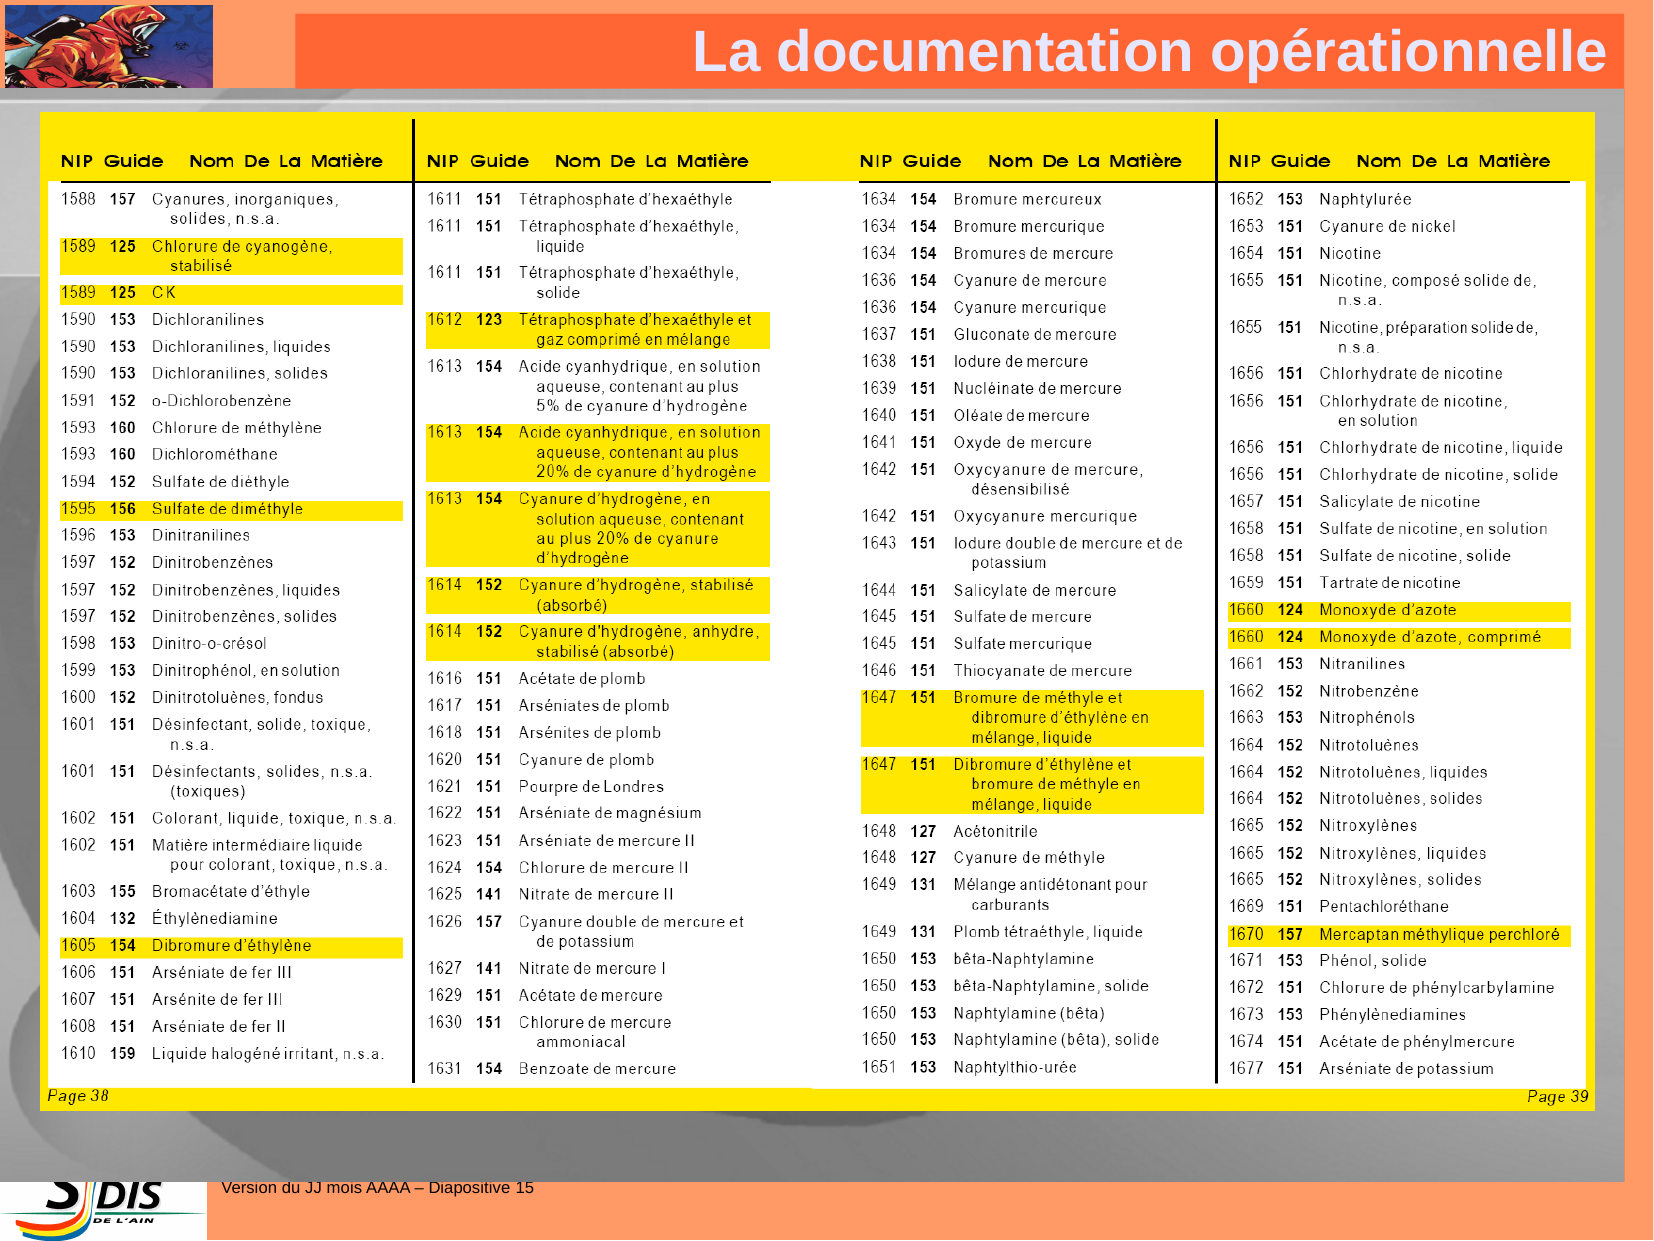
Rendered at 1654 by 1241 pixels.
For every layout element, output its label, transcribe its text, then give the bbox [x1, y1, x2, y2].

text_box La documentation opérationnelle [295, 13, 1625, 89]
picture [0, 5, 1625, 1241]
